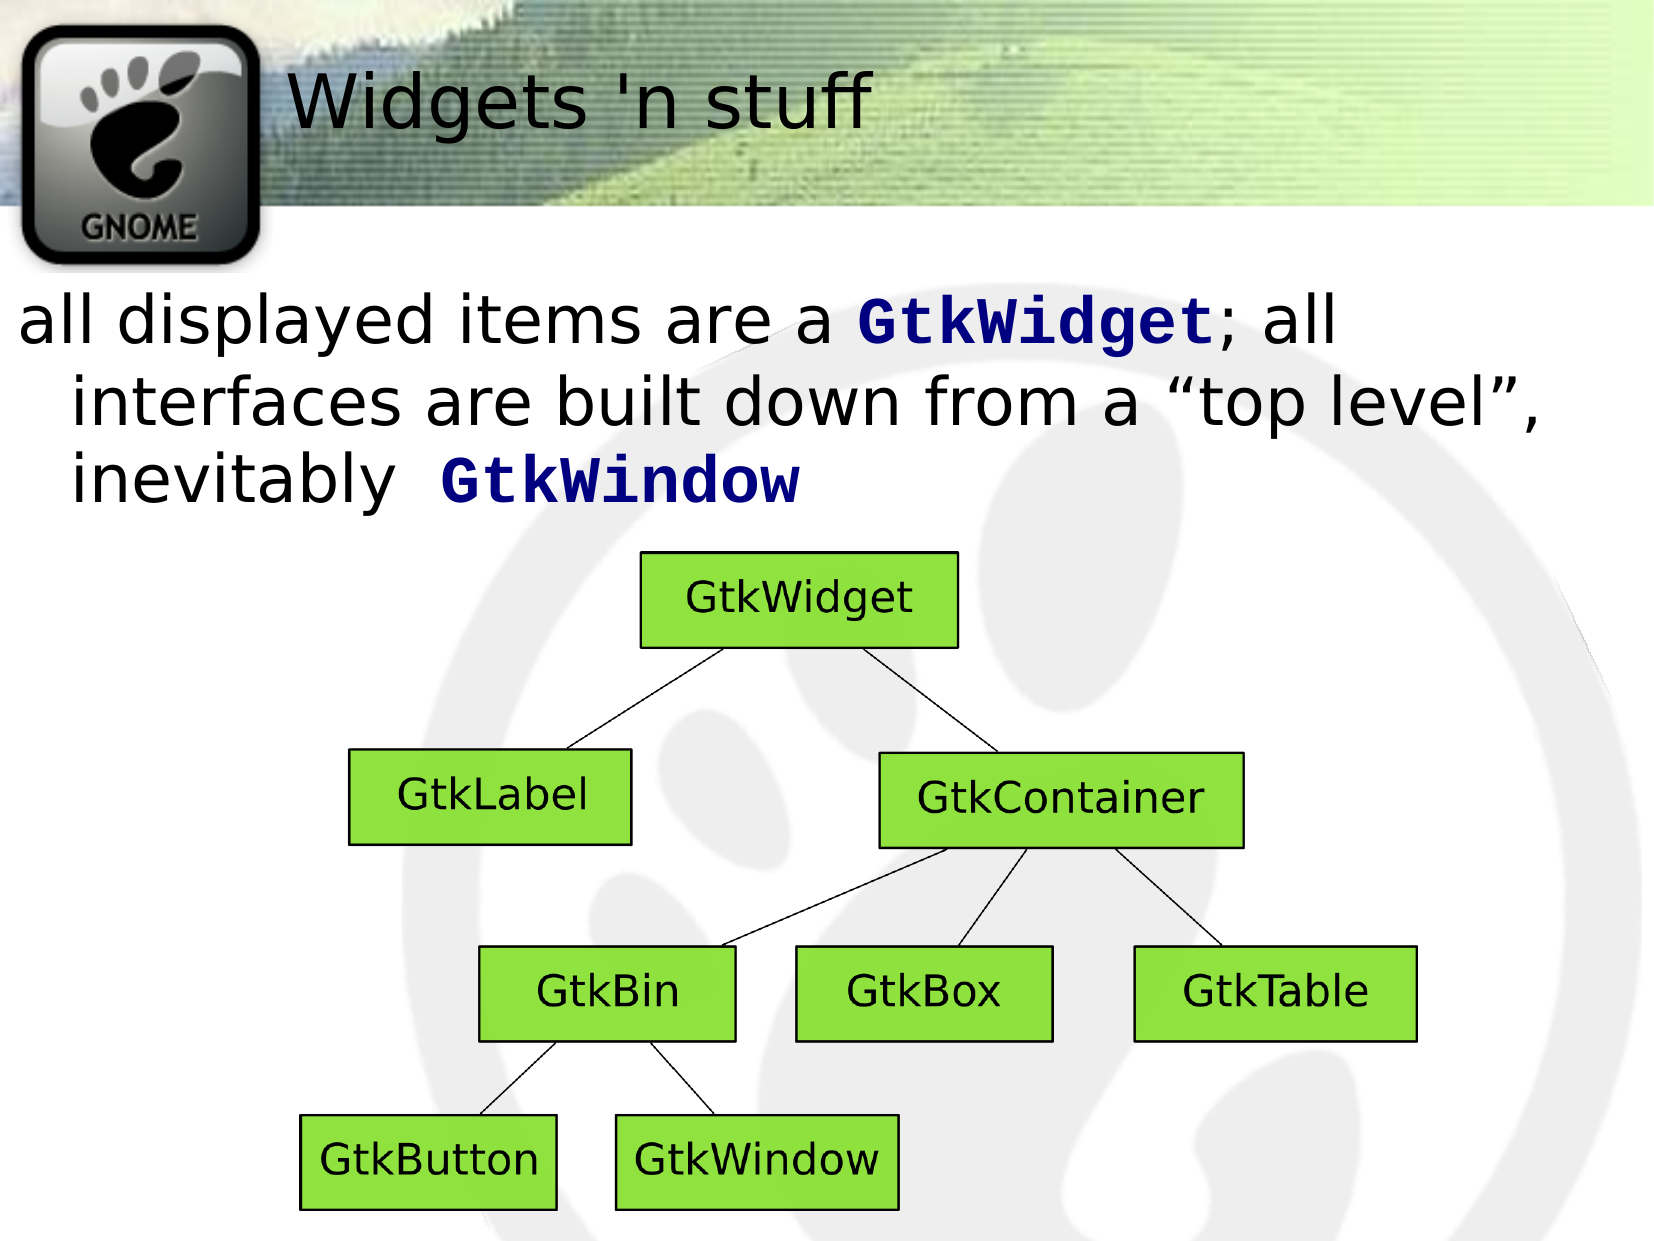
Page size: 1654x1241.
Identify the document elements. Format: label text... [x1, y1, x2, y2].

title Widgets 'n stuff [0, 0, 1654, 207]
list all displayed items are a GtkWidget; all interfaces are built down from a “top level”, inevitably GtkWindow [0, 281, 1654, 1241]
picture [0, 207, 1654, 273]
picture [299, 551, 1418, 1211]
